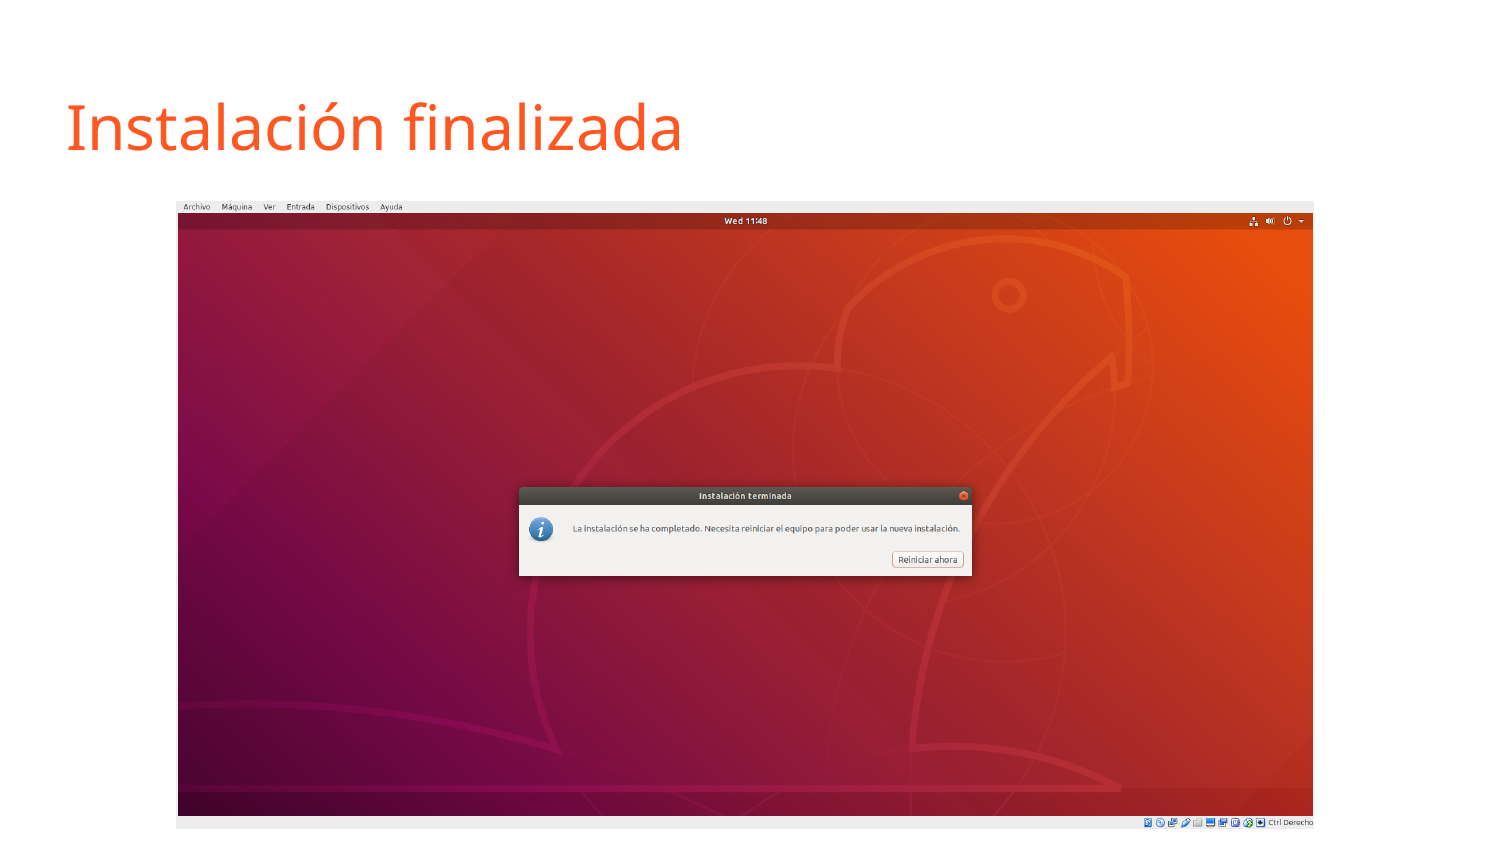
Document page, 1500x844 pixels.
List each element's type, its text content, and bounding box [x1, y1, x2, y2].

title Instalación finalizada [51, 72, 1449, 167]
picture [176, 201, 1314, 829]
